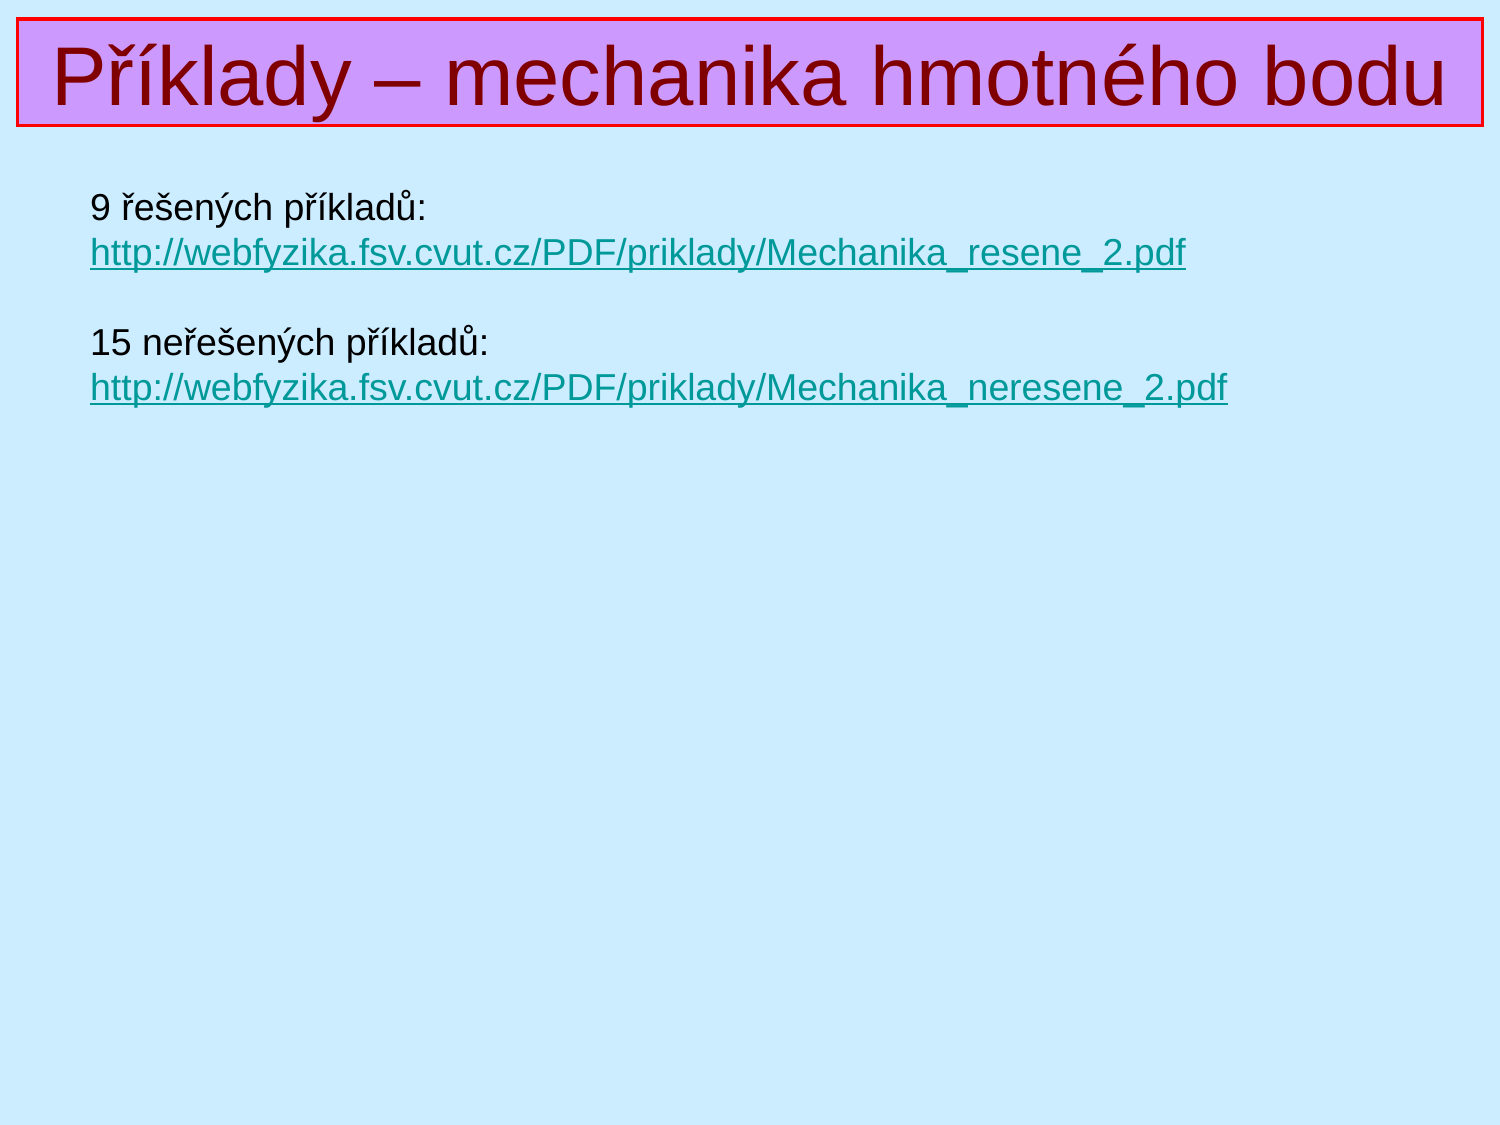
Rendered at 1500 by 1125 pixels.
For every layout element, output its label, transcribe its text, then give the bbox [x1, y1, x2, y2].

text_box Příklady – mechanika hmotného bodu [17, 18, 1483, 126]
text_box 9 řešených příkladů: http://webfyzika.fsv.cvut.cz/PDF/priklady/Mechanika_resene_2.pdf 15 neřešených příkladů: http://webfyzika.fsv.cvut.cz/PDF/priklady/Mechanika_neresene_2.pdf [75, 175, 1254, 416]
